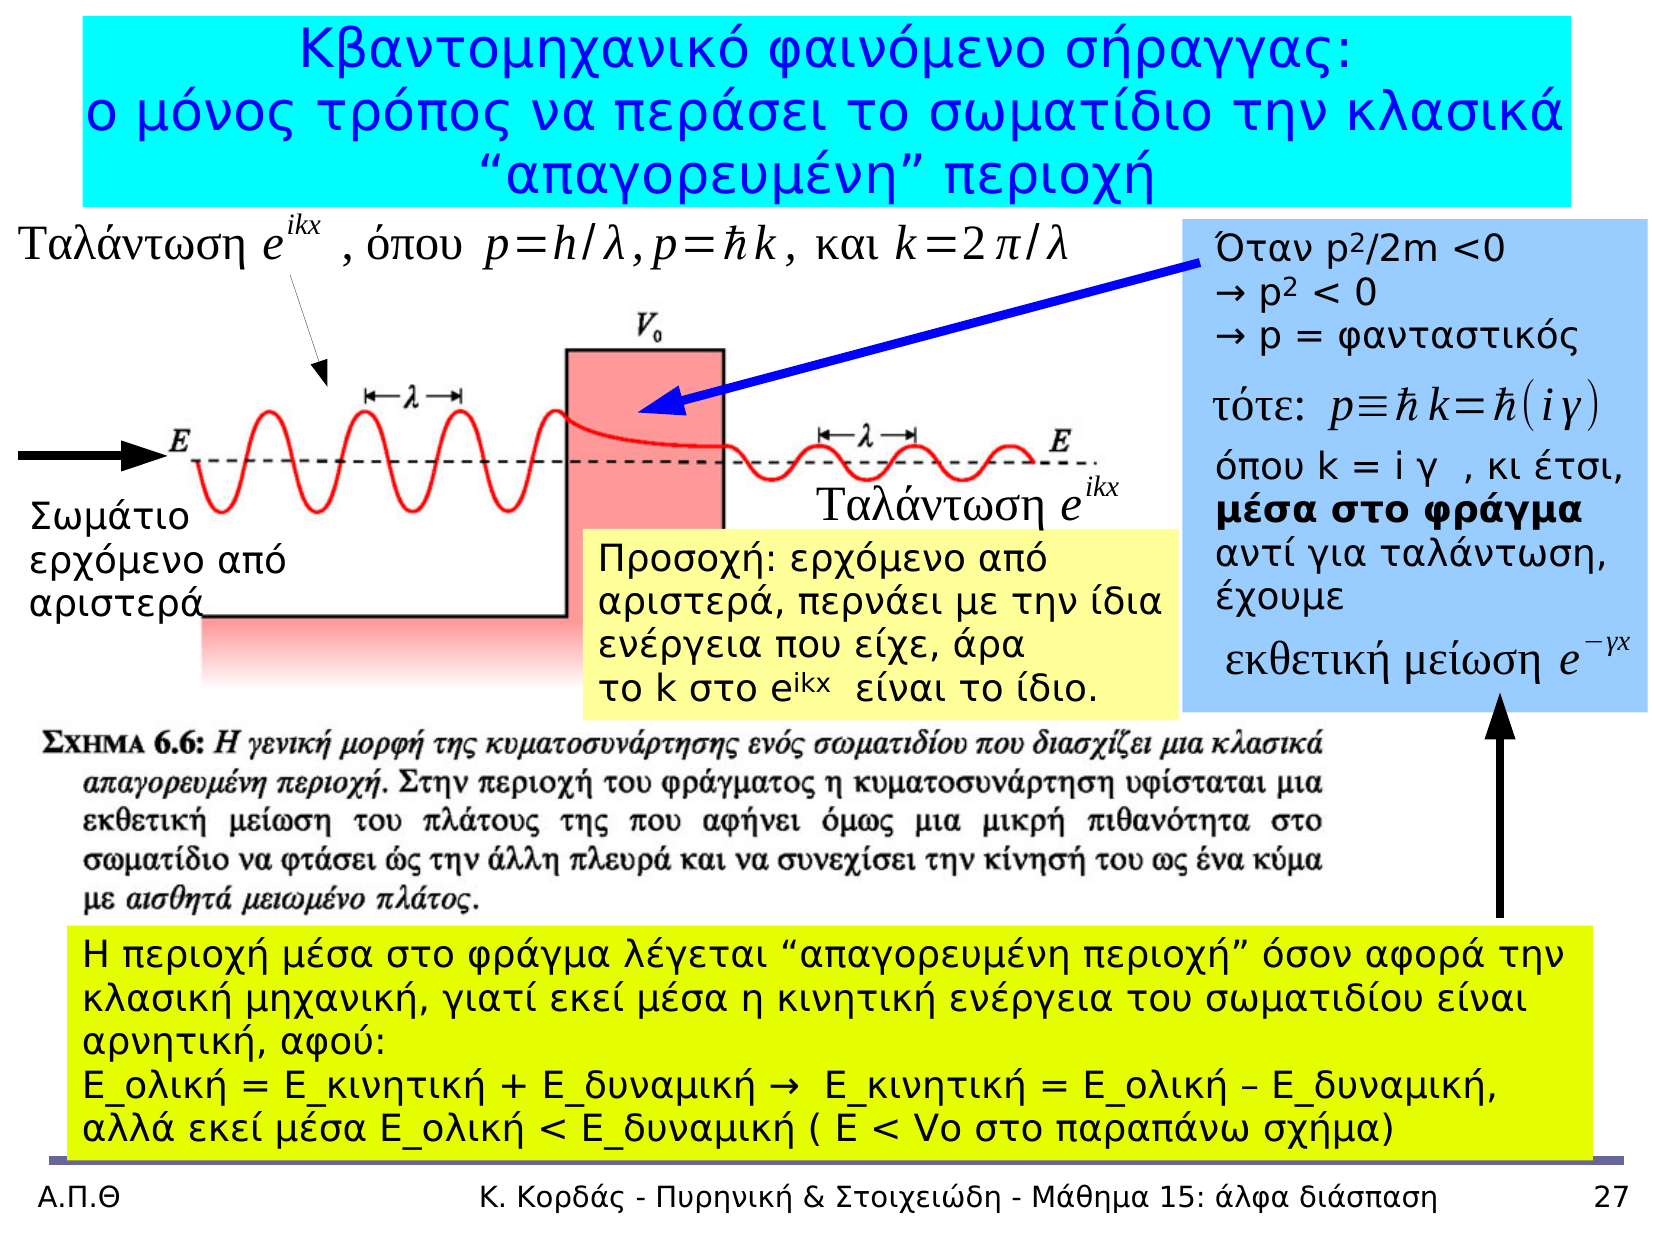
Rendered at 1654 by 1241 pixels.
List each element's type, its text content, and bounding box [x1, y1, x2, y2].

text_box Προσοχή: ερχόμενο από αριστερά, περνάει με την ίδια ενέργεια που είχε, άρα το k στο eikx είναι το ίδιο. [582, 528, 1179, 721]
text_box Όταν p2/2m <0 → p2 < 0 → p = φανταστικός όπου k = i γ , κι έτσι, μέσα στο φράγμα αντί για ταλάντωση, έχουμε [1200, 219, 1654, 676]
text_box Η περιοχή μέσα στο φράγμα λέγεται “απαγορευμένη περιοχή” όσον αφορά την κλασική μηχανική, γιατί εκεί μέσα η κινητική ενέργεια του σωματιδίου είναι αρνητική, αφού: Ε_ολική = Ε_κινητική + Ε_δυναμική → Ε_κινητική = Ε_ολική – Ε_δυναμική, αλλά εκεί μέσα Ε_ολική < Ε_δυναμική ( Ε < Vo στο παραπάνω σχήμα) [67, 925, 1593, 1161]
chart [1200, 375, 1613, 435]
text_box Σωμάτιο ερχόμενο από αριστερά [13, 487, 315, 635]
chart [803, 468, 1133, 531]
chart [1212, 623, 1642, 684]
text_box [1182, 219, 1200, 262]
chart [5, 206, 1083, 275]
text_box [1182, 268, 1648, 713]
picture [37, 267, 1344, 943]
title Κβαντομηχανικό φαινόμενο σήραγγας: ο μόνος τρόπος να περάσει το σωματίδιο την κλασικά “απαγορευμένη” περιοχή [82, 16, 1571, 207]
